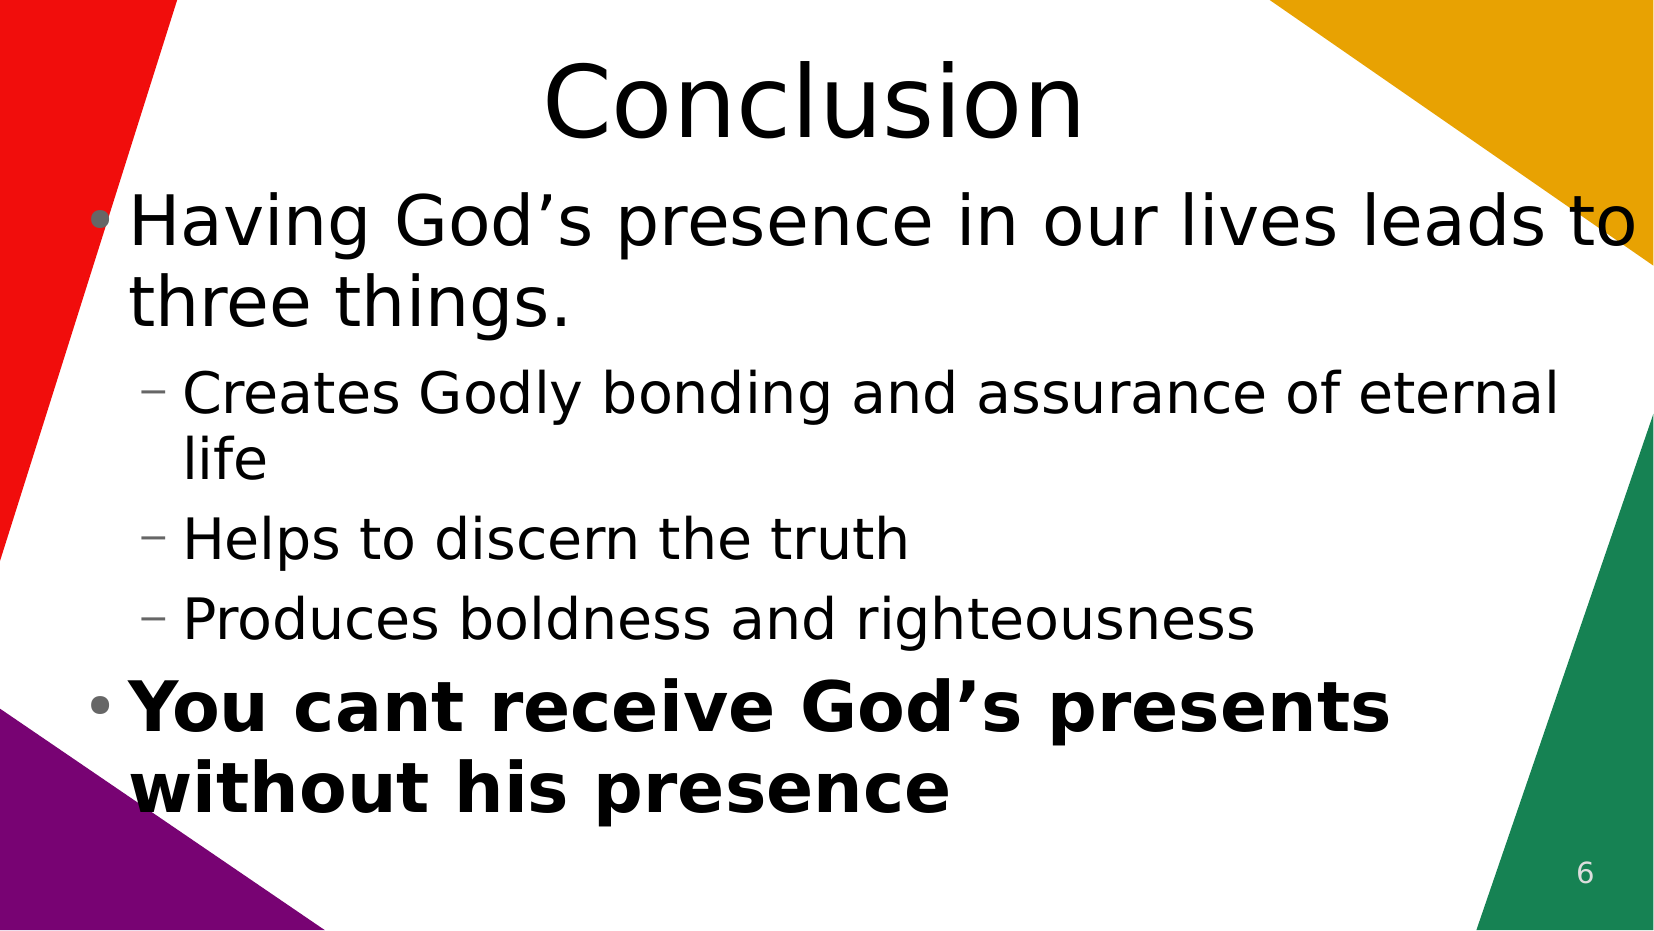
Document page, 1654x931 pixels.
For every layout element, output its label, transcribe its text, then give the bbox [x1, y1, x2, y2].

title Conclusion [121, 29, 1540, 178]
list Having God’s presence in our lives leads to three things. Creates Godly bonding and assurance of eternal life Helps to discern the truth Produces boldness and righteousness You cant receive God’s presents without his presence [74, 180, 1650, 831]
